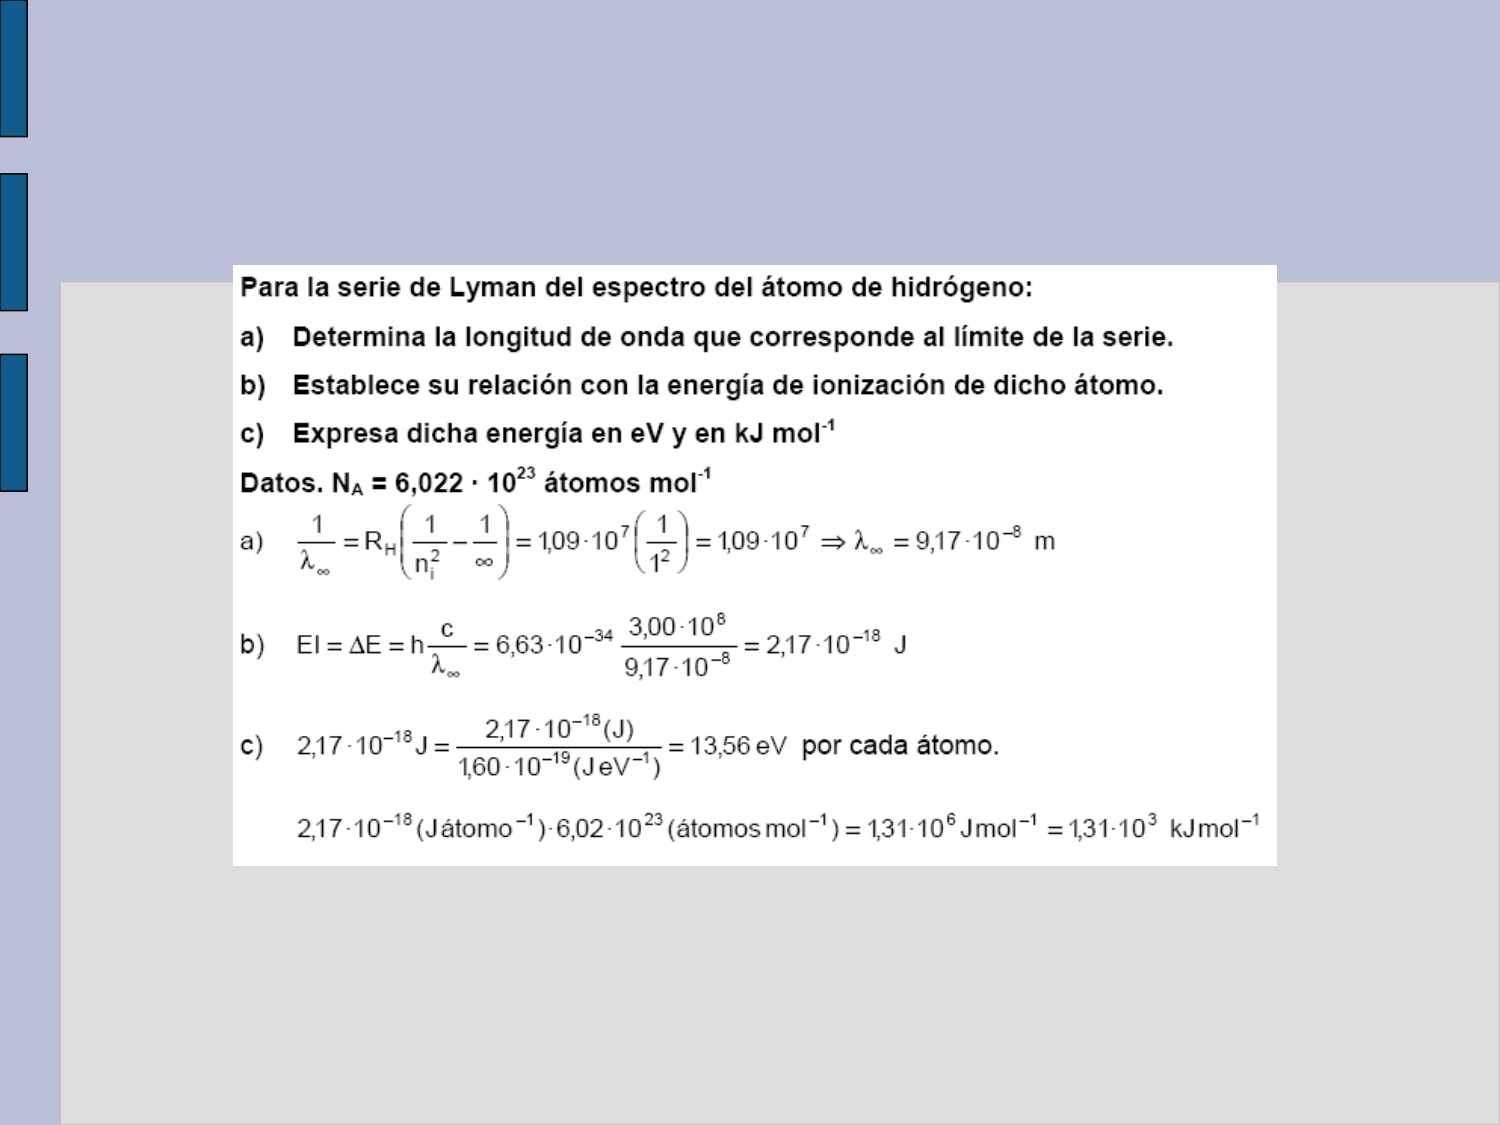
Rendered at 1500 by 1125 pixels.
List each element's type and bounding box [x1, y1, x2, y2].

picture [233, 265, 1277, 866]
